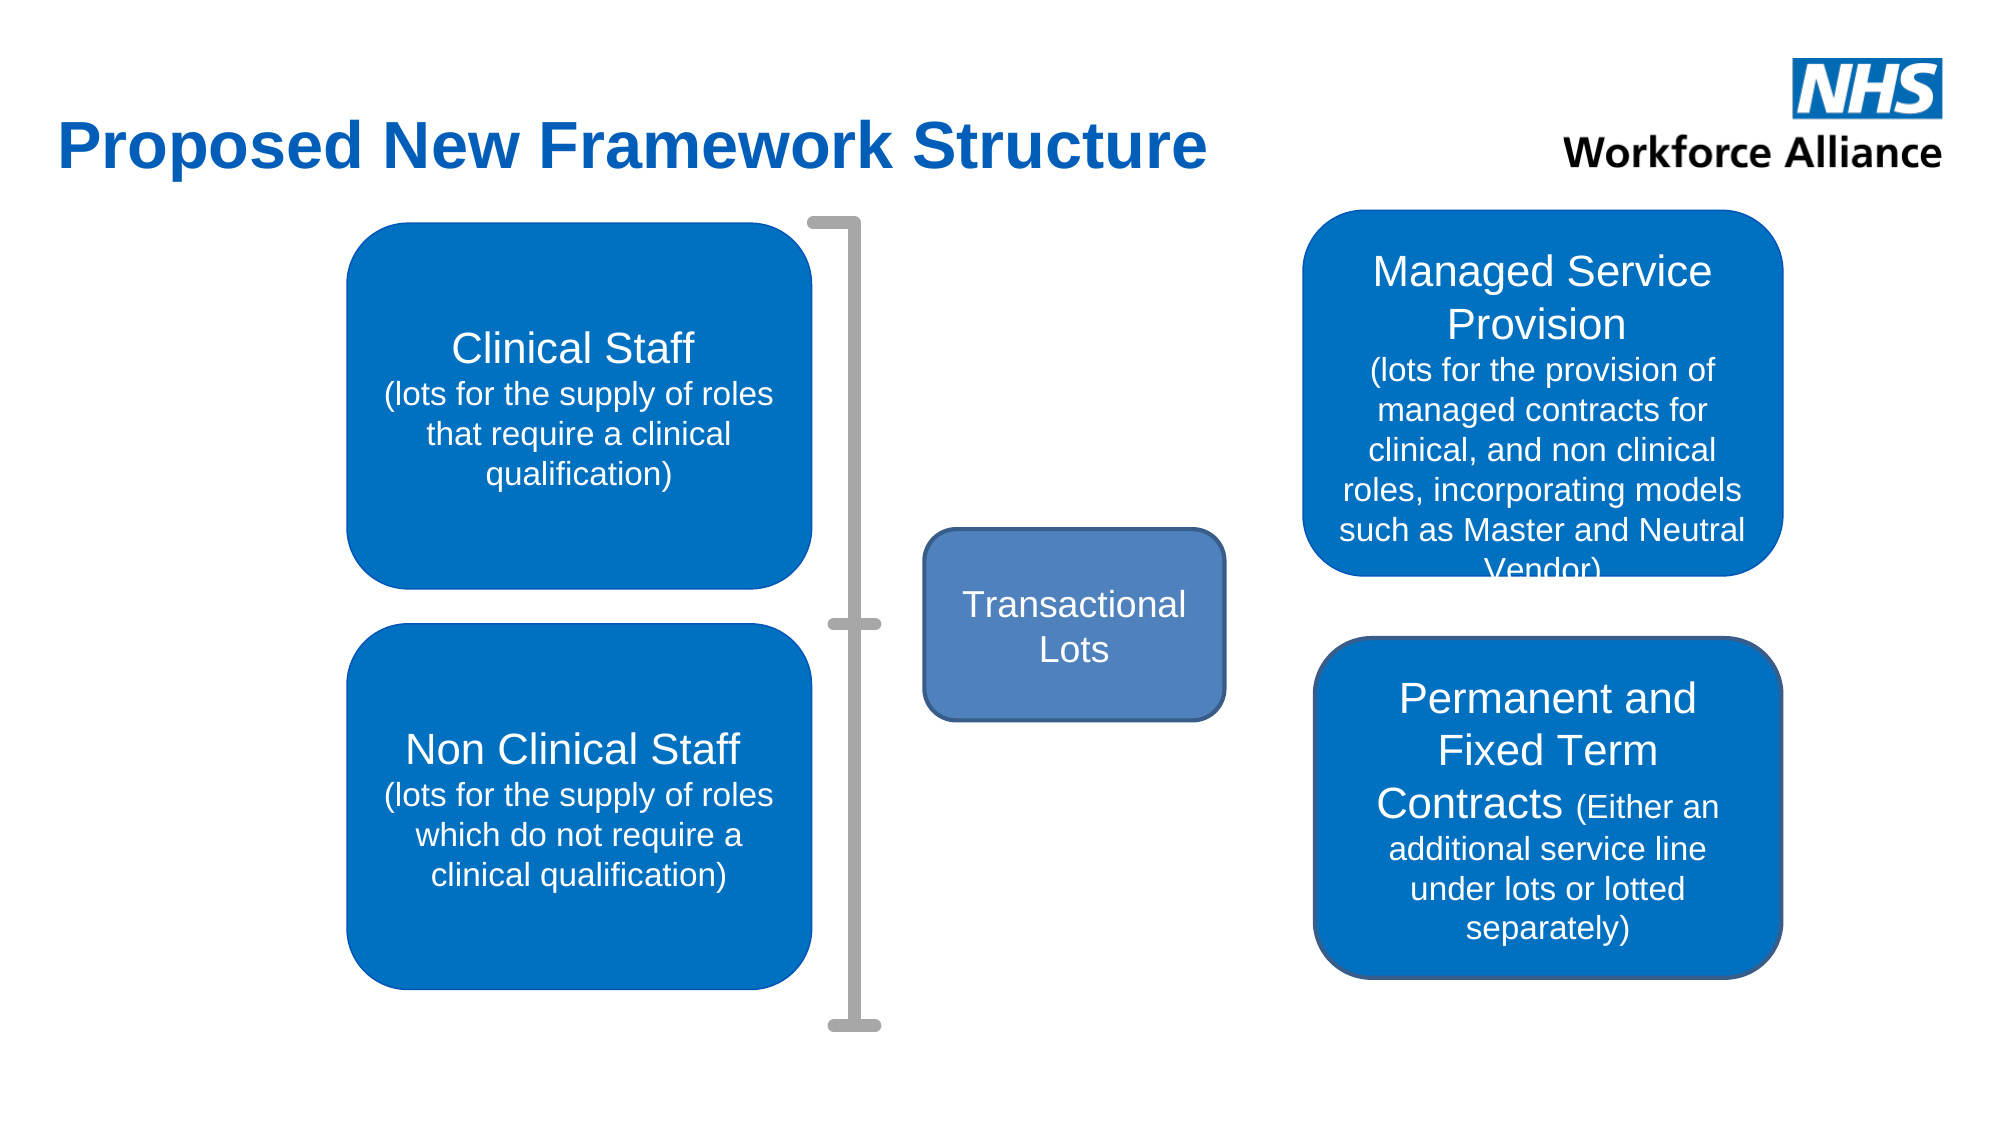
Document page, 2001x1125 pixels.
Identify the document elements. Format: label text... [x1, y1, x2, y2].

picture [1563, 59, 1943, 168]
text_box Transactional Lots [924, 529, 1225, 721]
text_box [387, 782, 812, 857]
text_box Managed Service Provision (lots for the provision of managed contracts for clinical, and non clinical roles, incorporating models such as Master and Neutral Vendor) [1303, 210, 1783, 576]
text_box Non Clinical Staff (lots for the supply of roles which do not require a clinical qualification) [347, 623, 812, 990]
text_box Permanent and Fixed Term Contracts (Either an additional service line under lots or lotted separately) [1314, 638, 1782, 978]
text_box Clinical Staff (lots for the supply of roles that require a clinical qualification) [347, 223, 812, 589]
title Proposed New Framework Structure [56, 90, 1478, 182]
